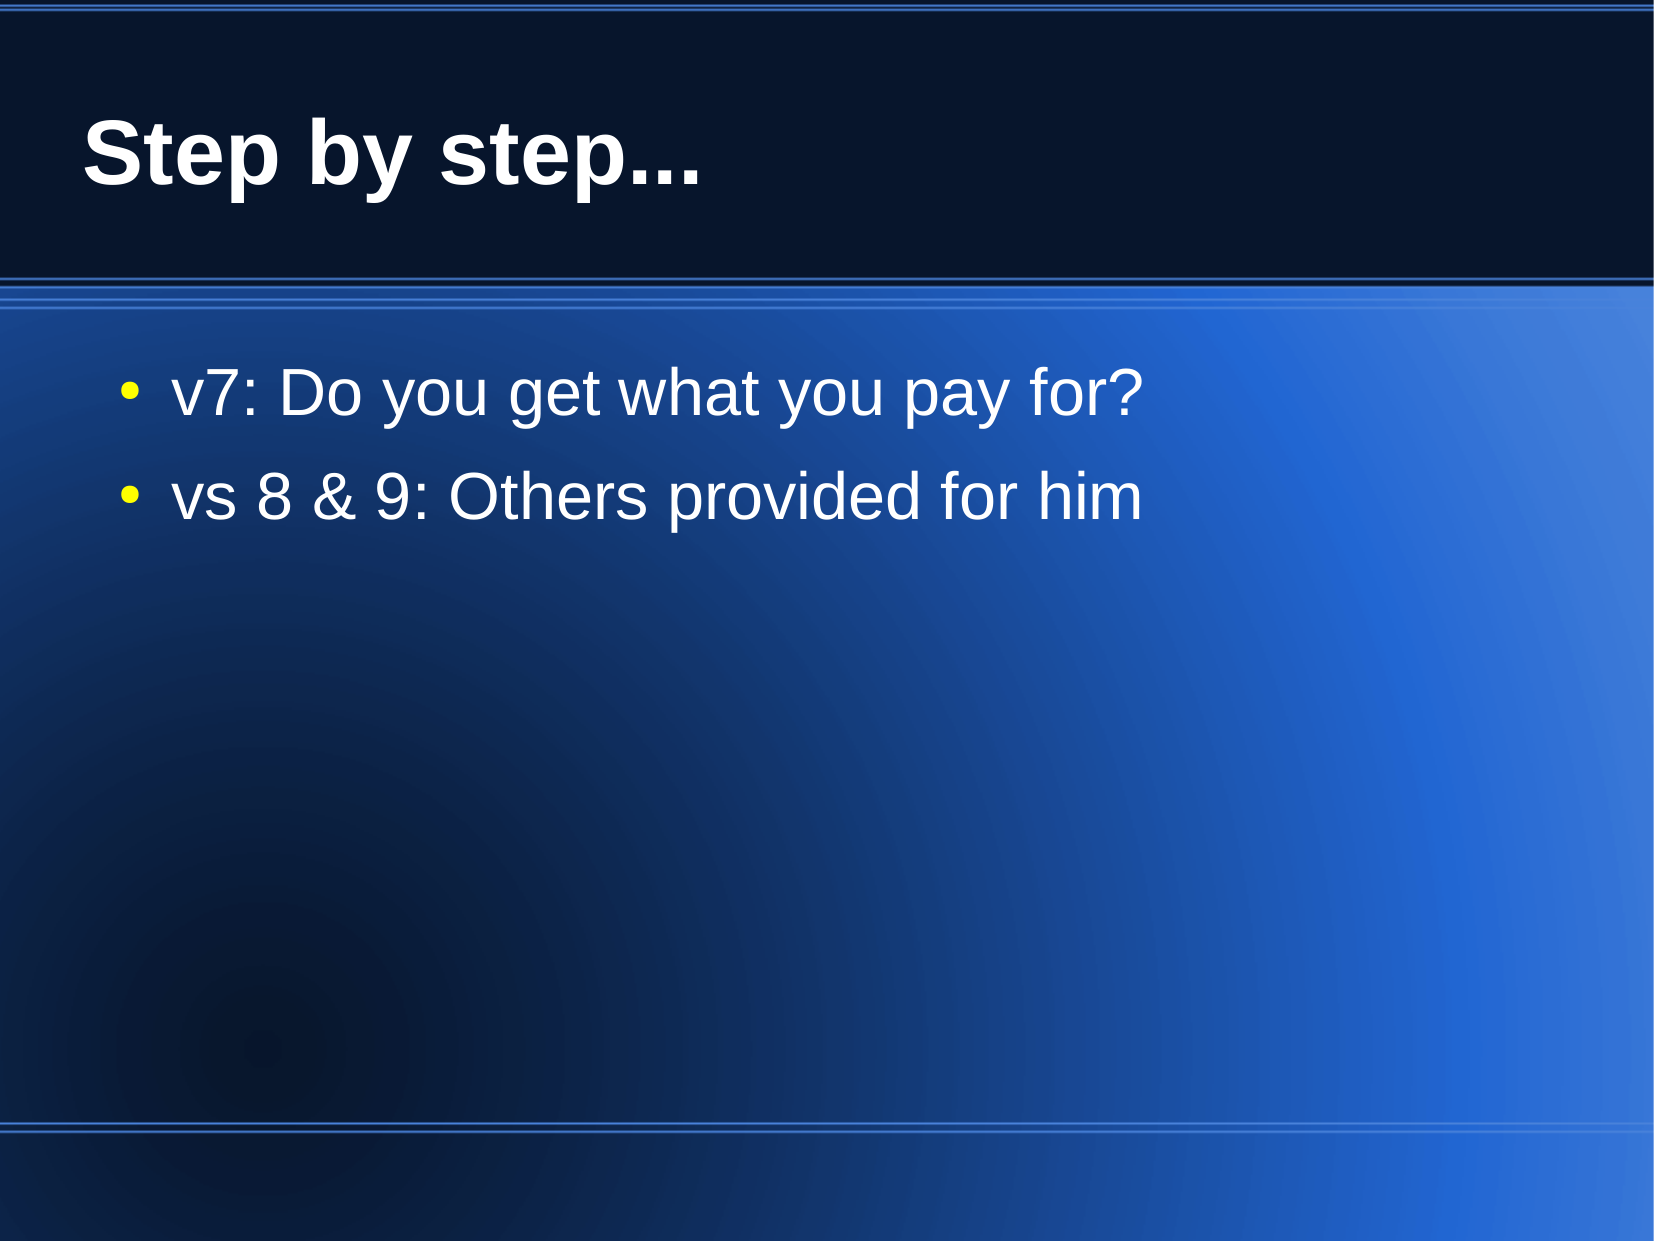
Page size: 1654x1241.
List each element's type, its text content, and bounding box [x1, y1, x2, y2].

list v7: Do you get what you pay for? vs 8 & 9: Others provided for him [82, 355, 1571, 1159]
picture [0, 0, 1654, 1241]
title Step by step... [82, 56, 1571, 250]
